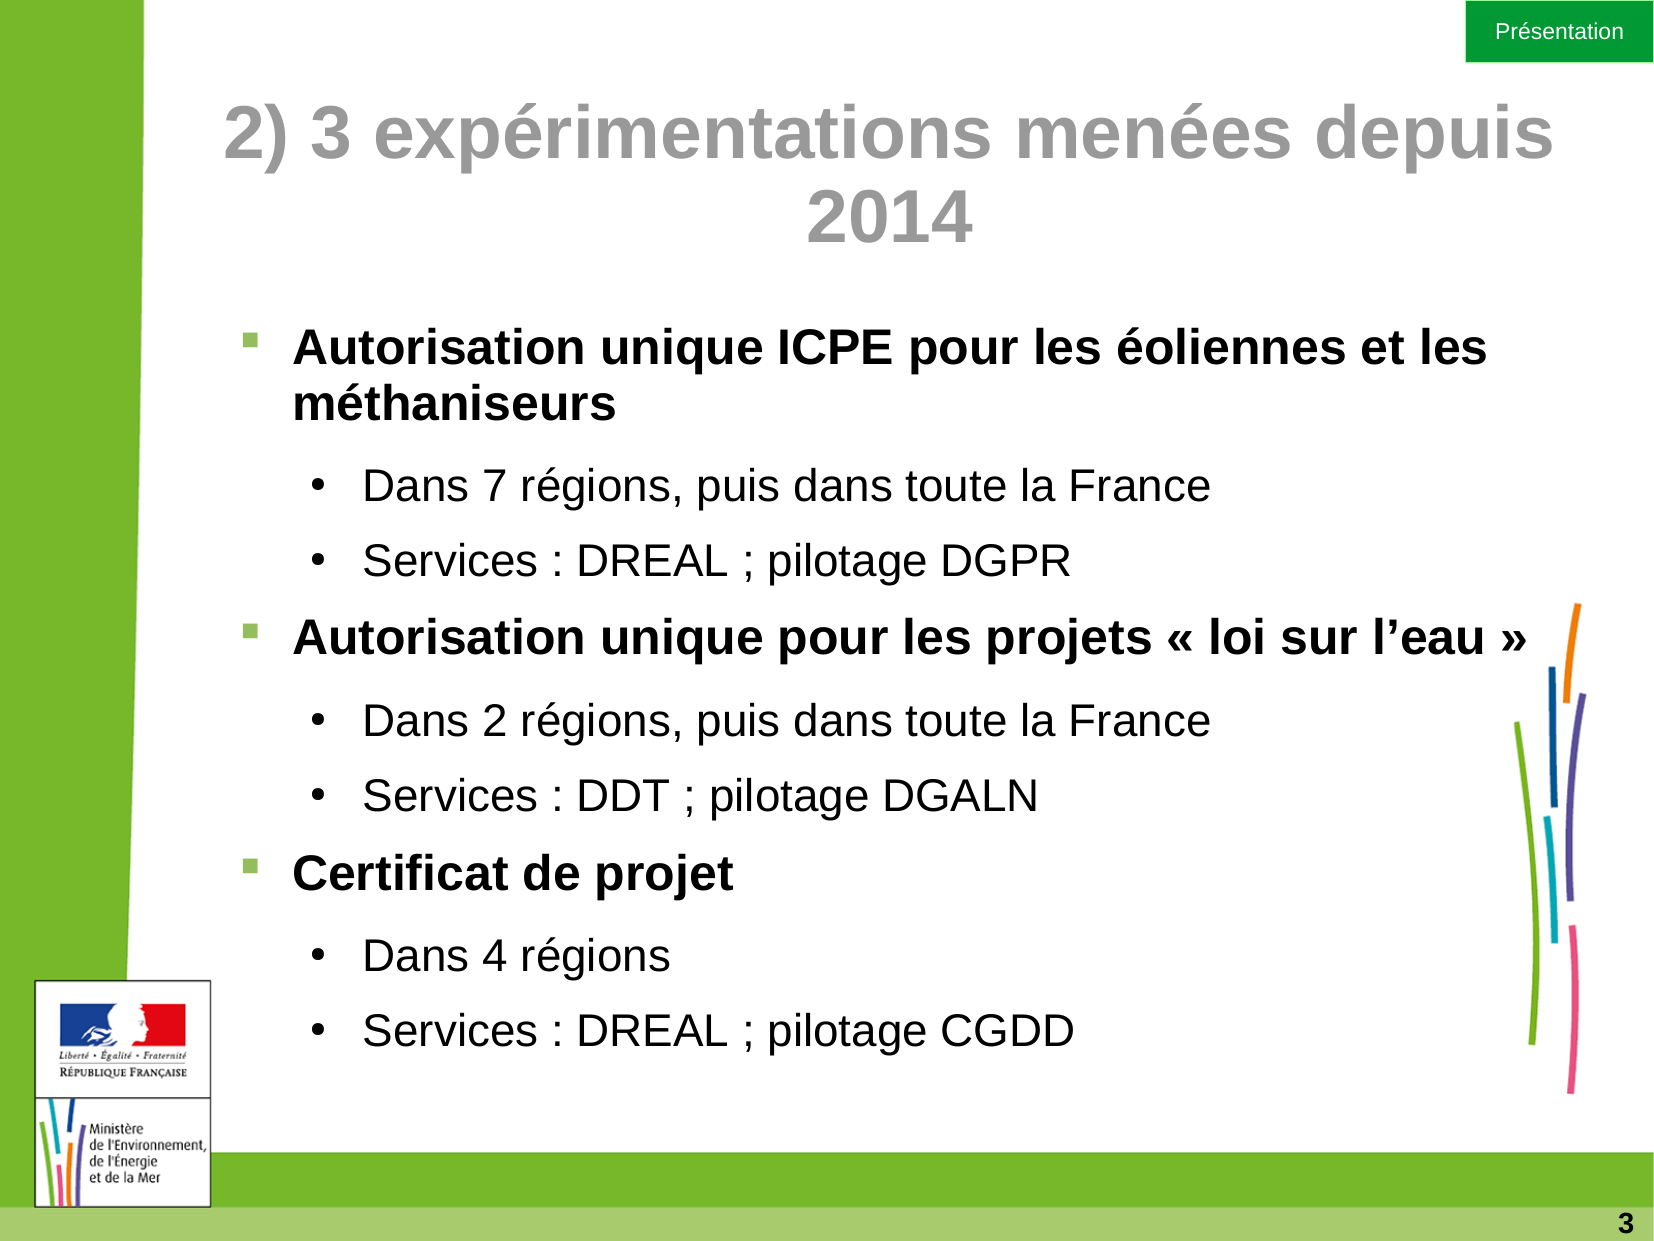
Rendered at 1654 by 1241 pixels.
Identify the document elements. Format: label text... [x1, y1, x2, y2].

title 2) 3 expérimentations menées depuis 2014 [145, 71, 1634, 279]
text_box Présentation [1465, 0, 1654, 63]
picture [0, 0, 1654, 1241]
list Autorisation unique ICPE pour les éoliennes et les méthaniseurs Dans 7 régions, puis dans toute la France Services : DREAL ; pilotage DGPR Autorisation unique pour les projets « loi sur l’eau » Dans 2 régions, puis dans toute la France Services : DDT ; pilotage DGALN Certificat de projet Dans 4 régions Services : DREAL ; pilotage CGDD [221, 319, 1543, 1057]
